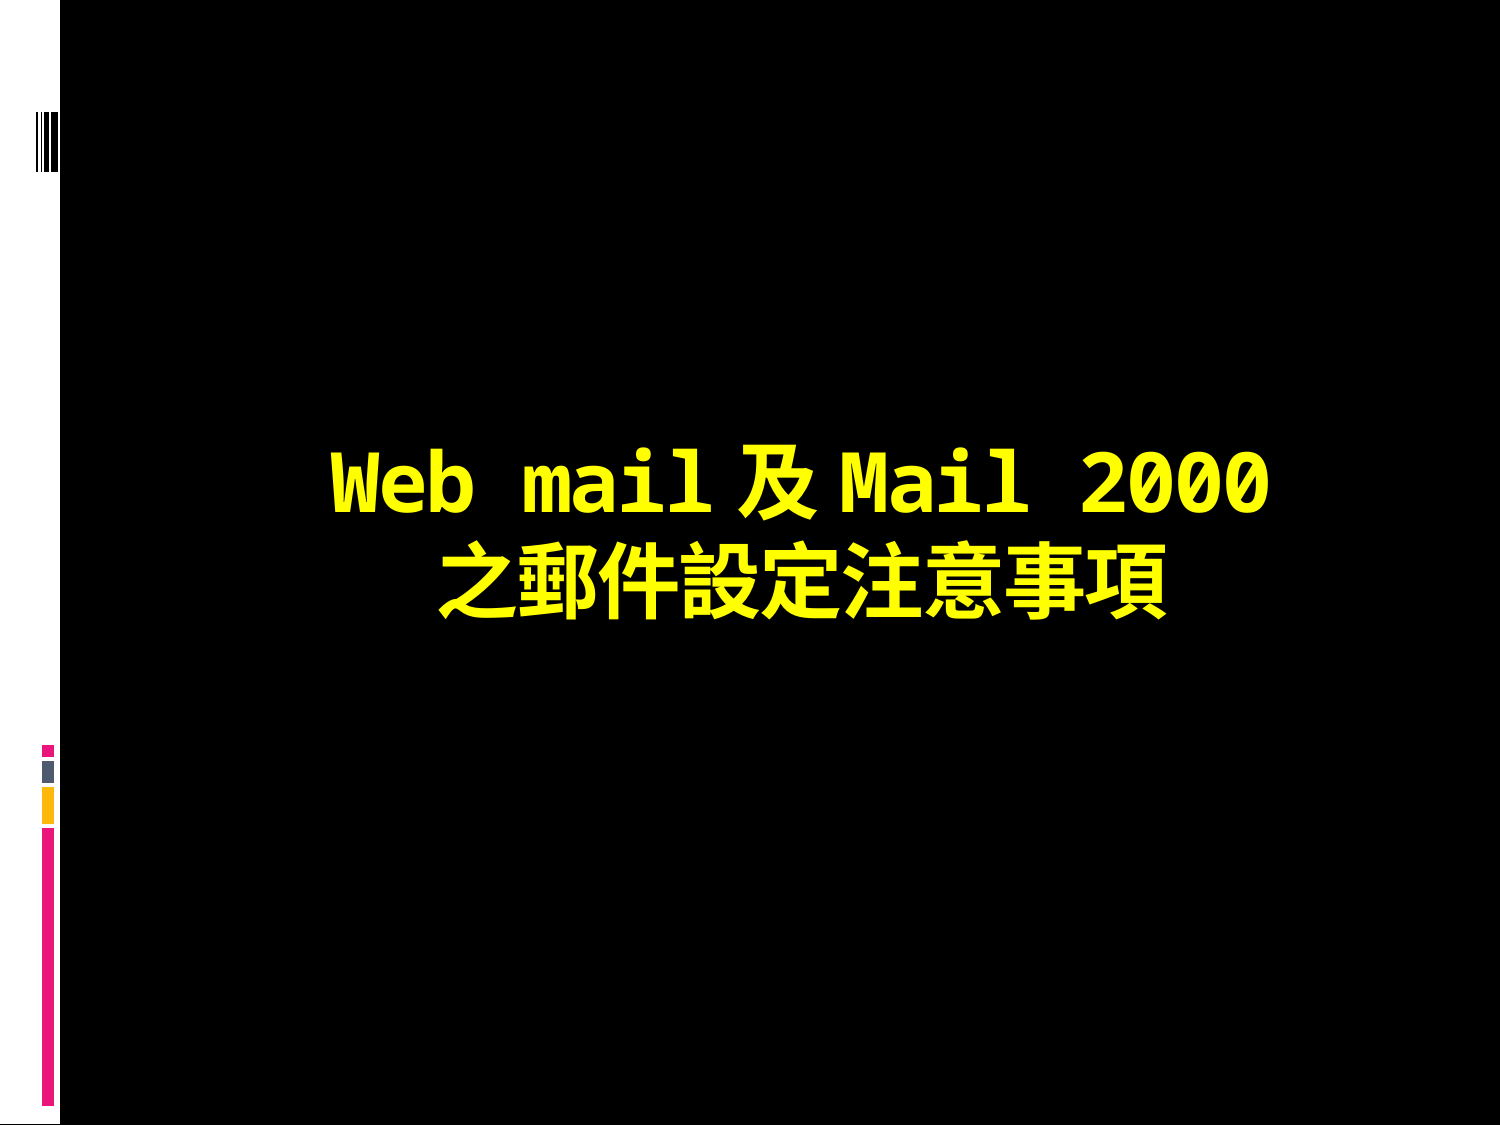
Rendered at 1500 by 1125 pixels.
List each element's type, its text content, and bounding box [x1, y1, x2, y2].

title Web mail及Mail 2000 之郵件設定注意事項 [164, 421, 1440, 572]
